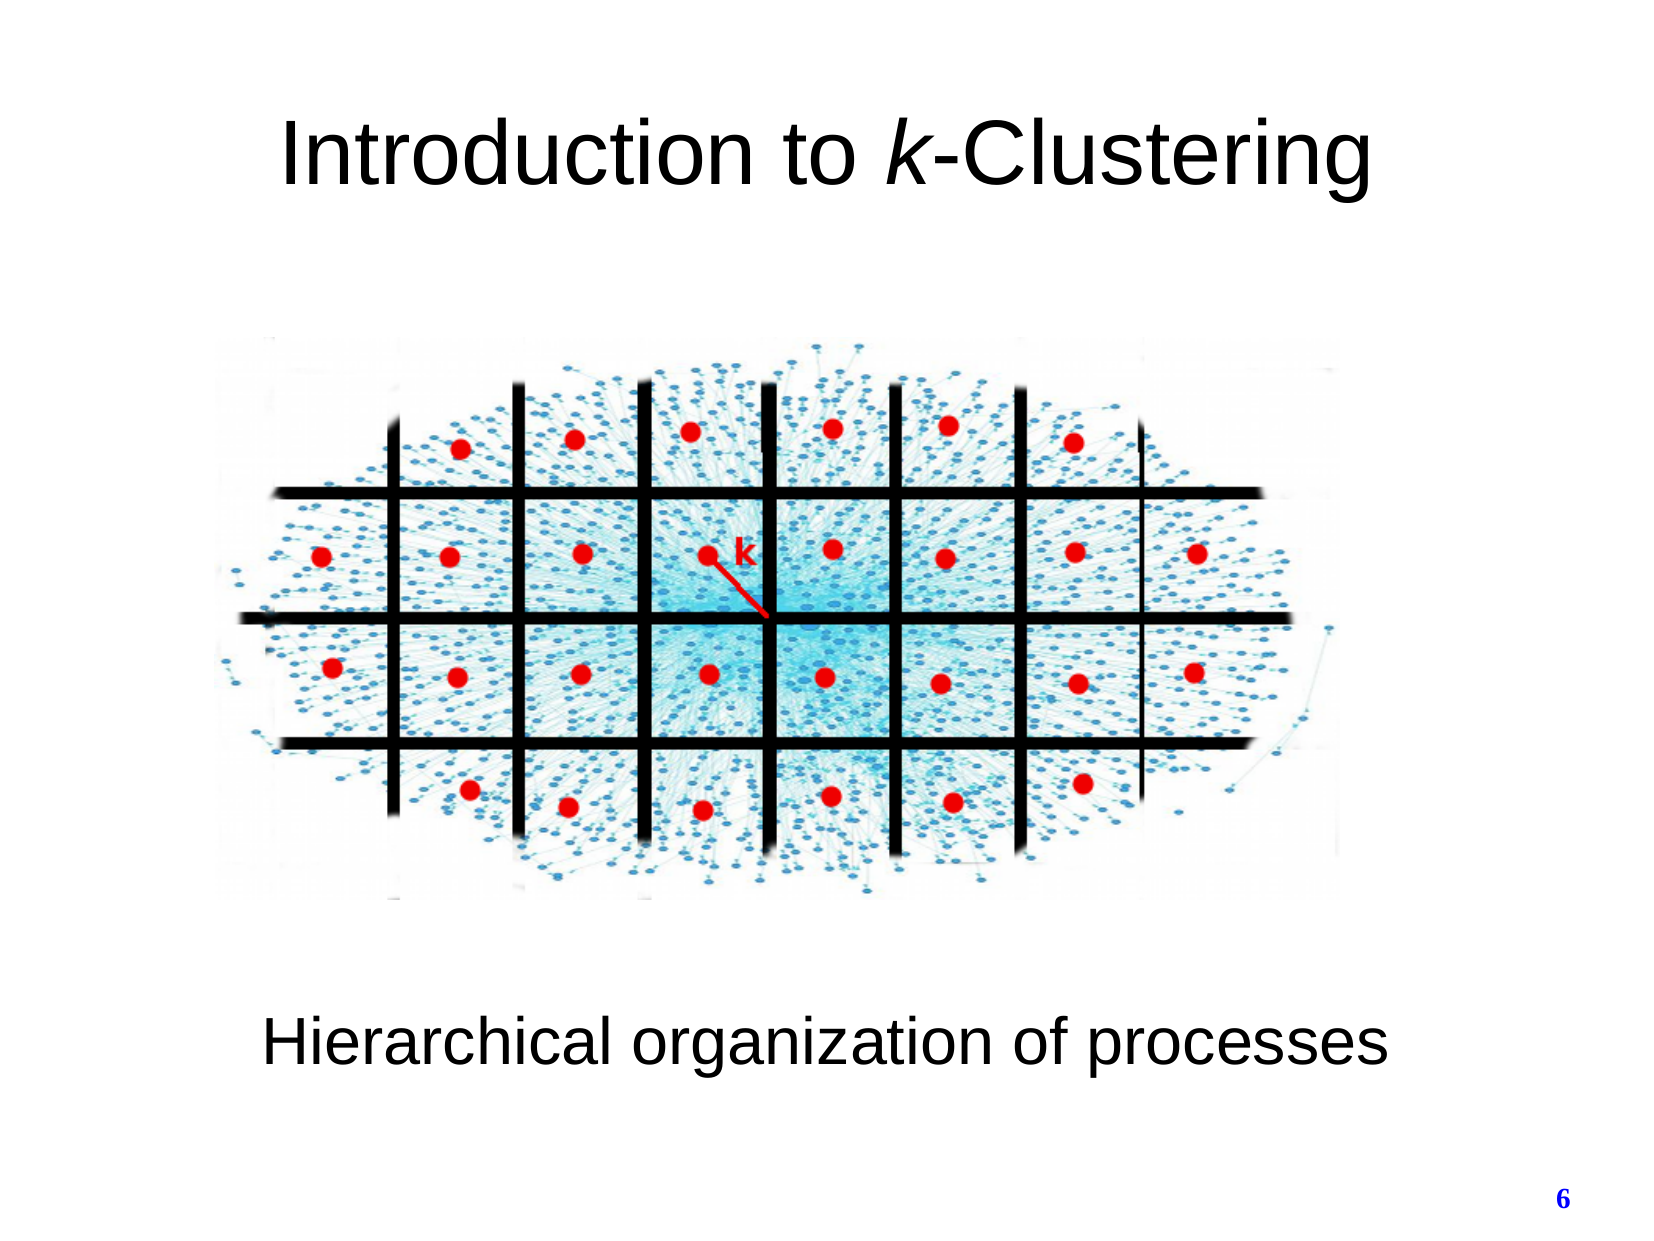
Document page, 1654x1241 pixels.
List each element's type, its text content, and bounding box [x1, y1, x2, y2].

picture [214, 337, 1340, 900]
title Introduction to k-Clustering [82, 49, 1571, 257]
subtitle Hierarchical organization of processes [82, 974, 1571, 1109]
